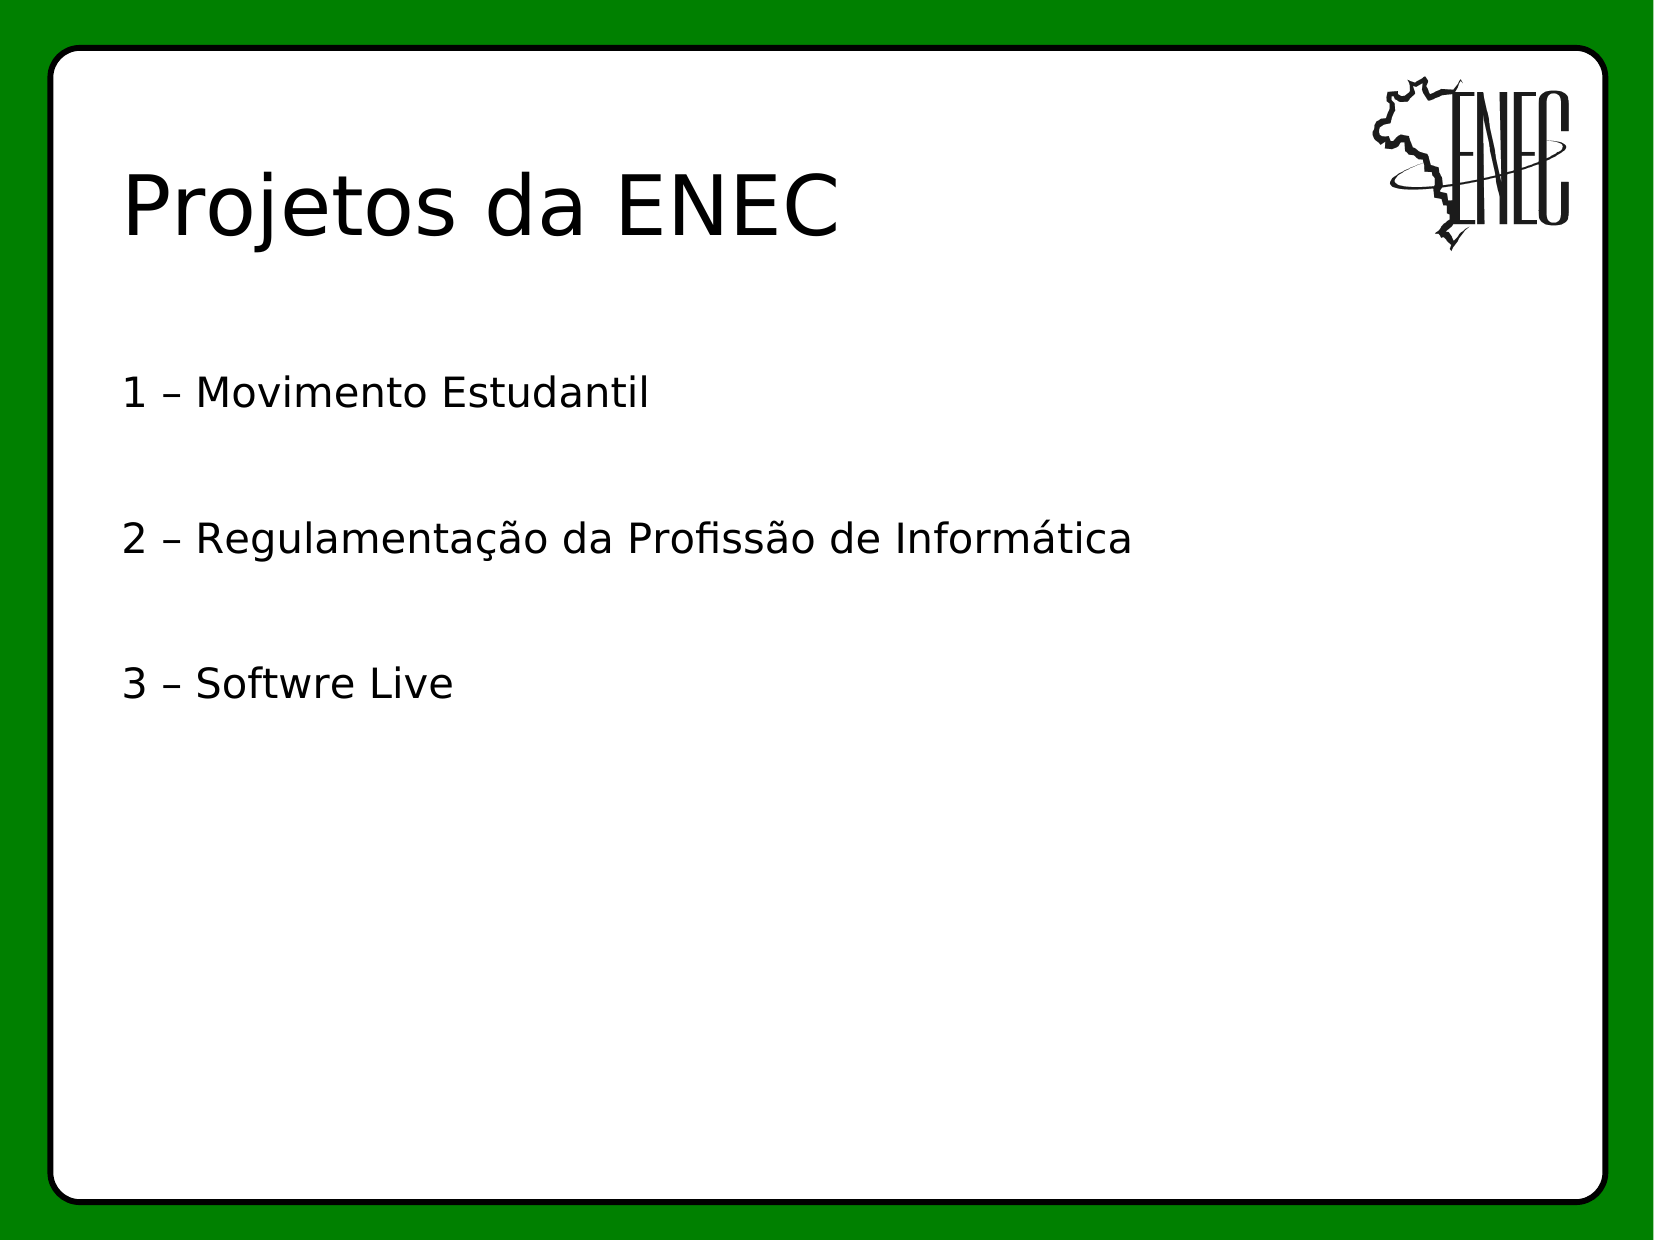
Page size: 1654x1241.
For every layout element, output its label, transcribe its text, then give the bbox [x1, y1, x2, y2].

title Projetos da ENEC [121, 102, 1534, 311]
picture [1367, 71, 1575, 273]
list 1 – Movimento Estudantil 2 – Regulamentação da Profissão de Informática 3 – Softwre Live [121, 344, 1534, 1127]
